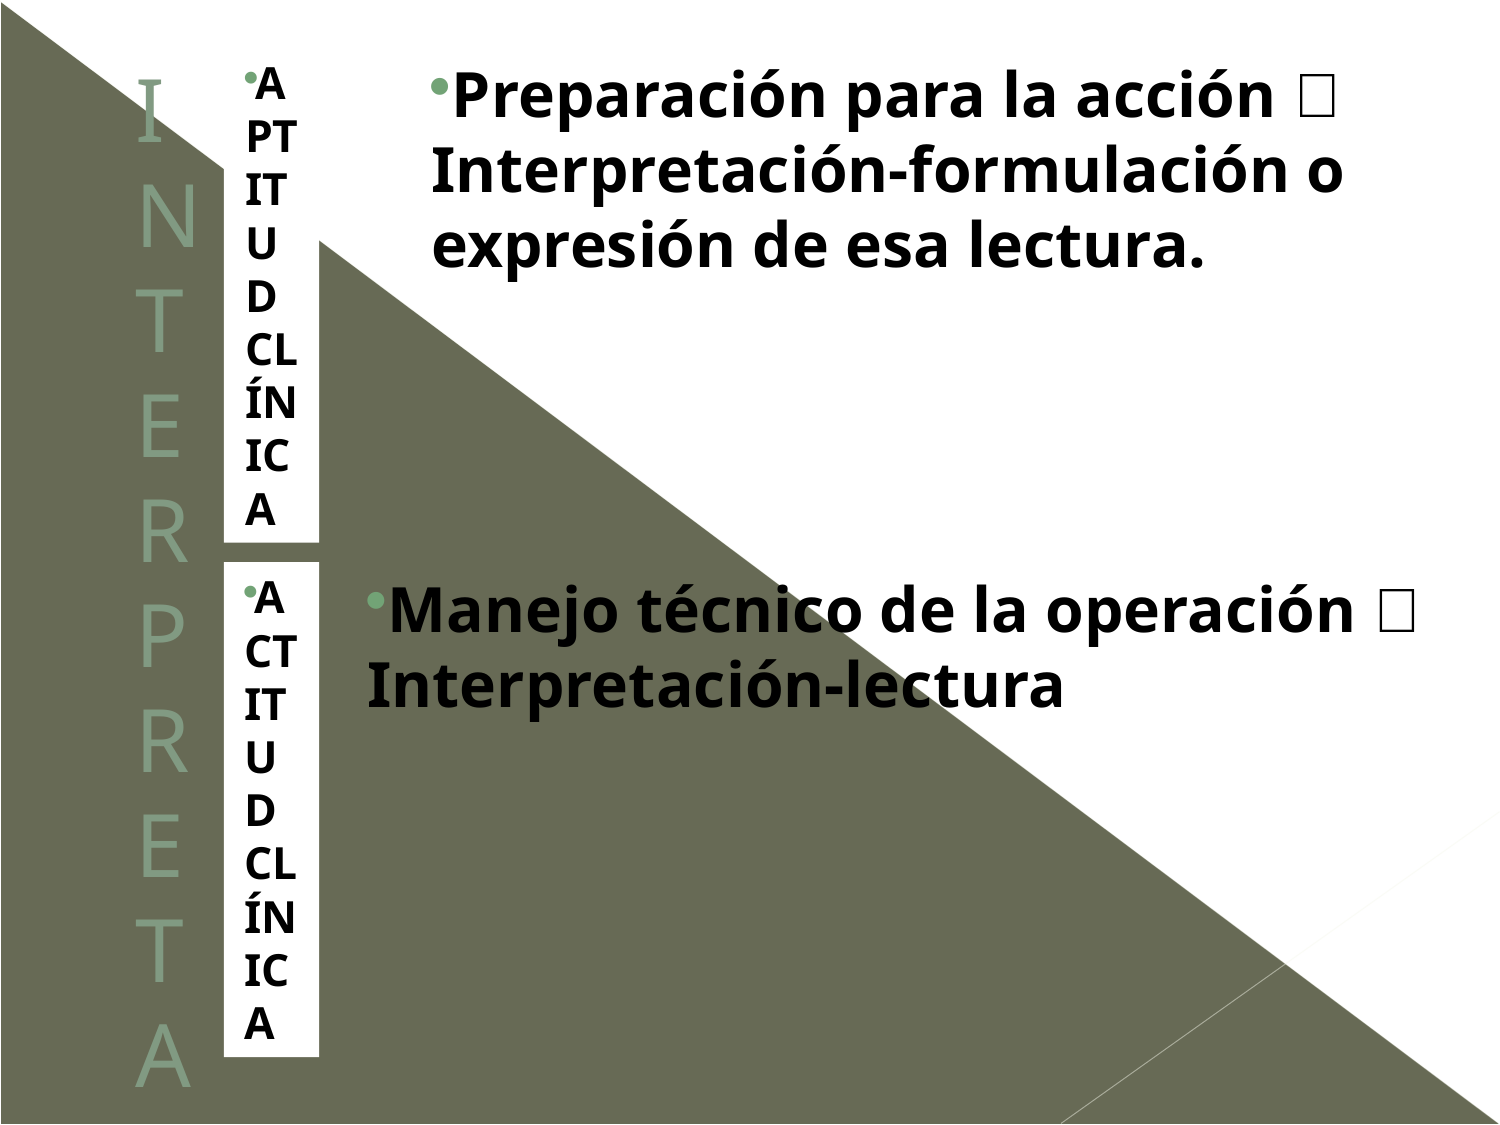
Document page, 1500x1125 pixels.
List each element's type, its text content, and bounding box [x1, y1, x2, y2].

title INTERPRETAR [40, 47, 216, 1058]
list APTITUD CLÍNICA [223, 47, 320, 543]
list Preparación para la acción  Interpretación-formulación o expresión de esa lectura. [331, 47, 1457, 543]
list ACTITUD CLÍNICA [223, 562, 320, 1058]
list Manejo técnico de la operación  Interpretación-lectura [331, 562, 1457, 1058]
